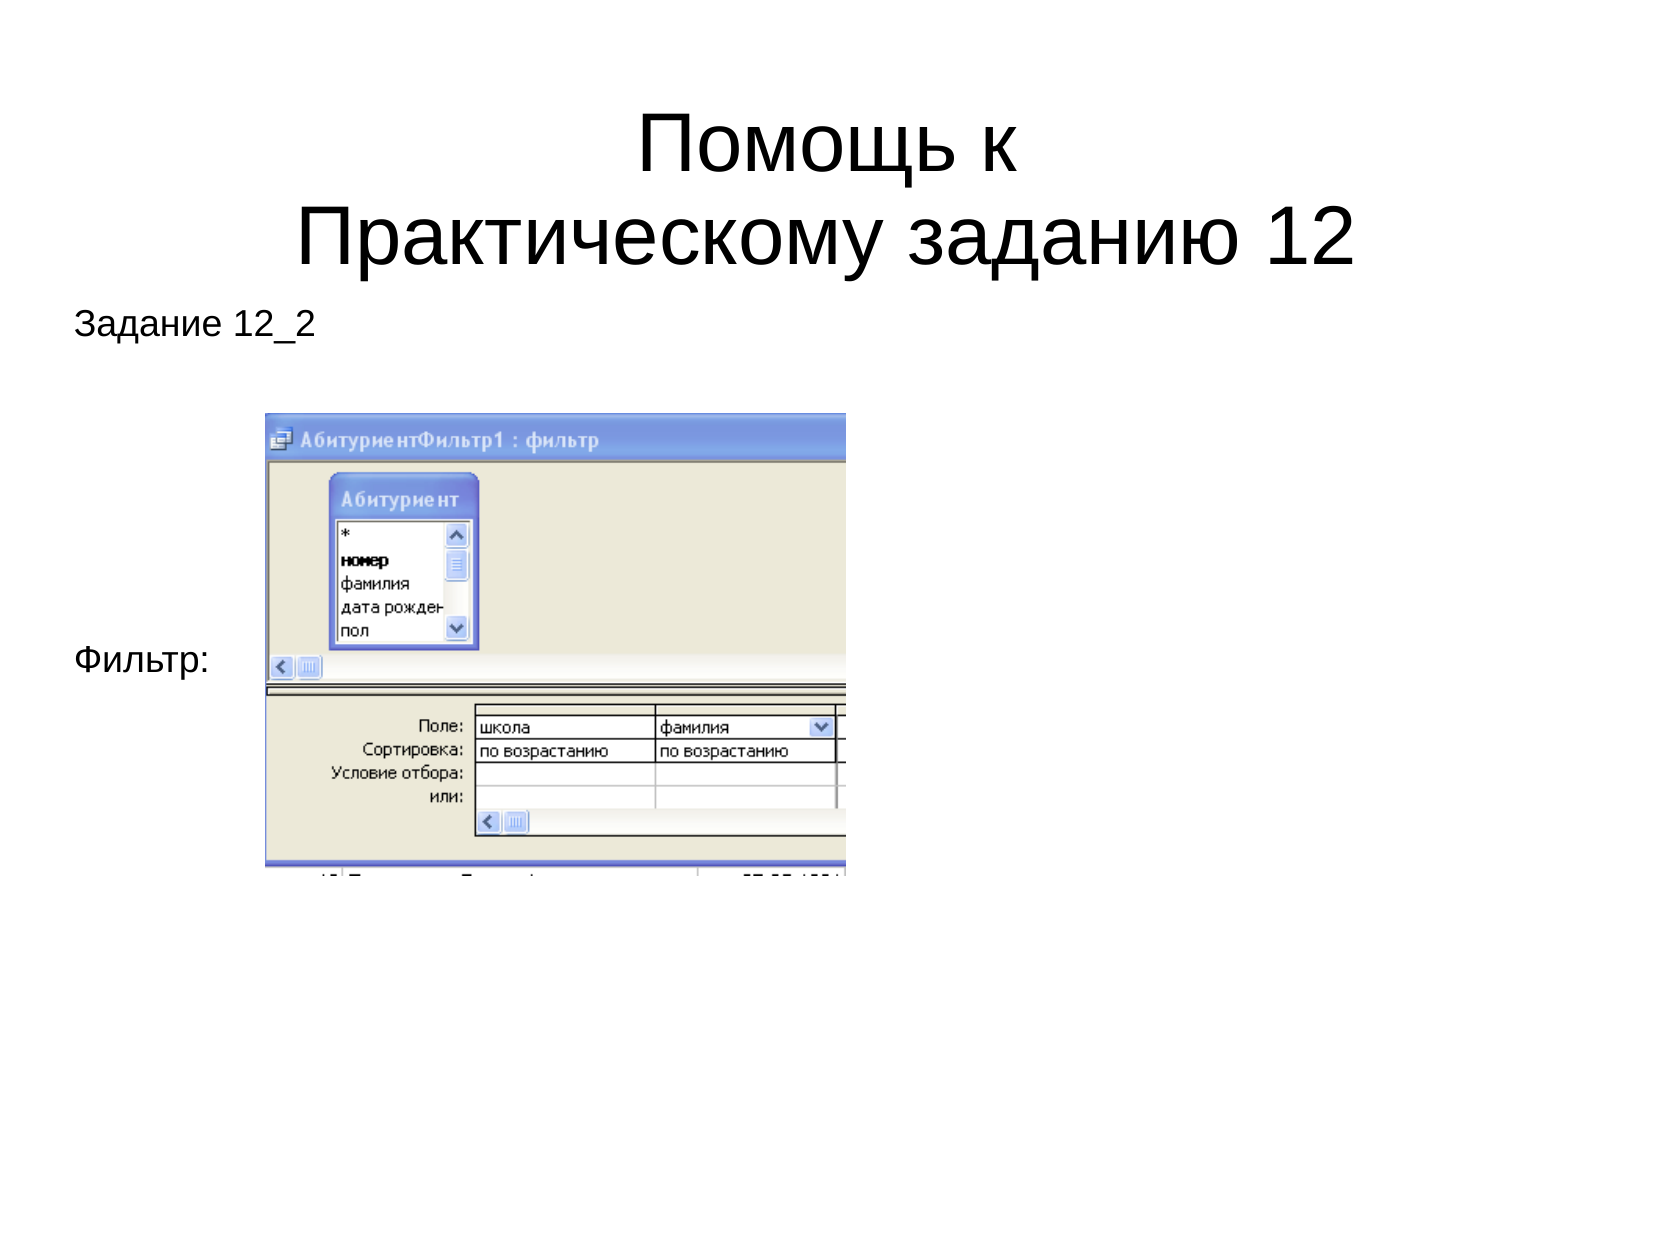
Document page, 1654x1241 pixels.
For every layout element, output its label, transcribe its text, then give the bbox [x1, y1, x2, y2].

text_box Задание 12_2 Фильтр: [59, 295, 443, 689]
text_box Помощь к Практическому заданию 12 [118, 88, 1536, 290]
picture [265, 413, 846, 876]
